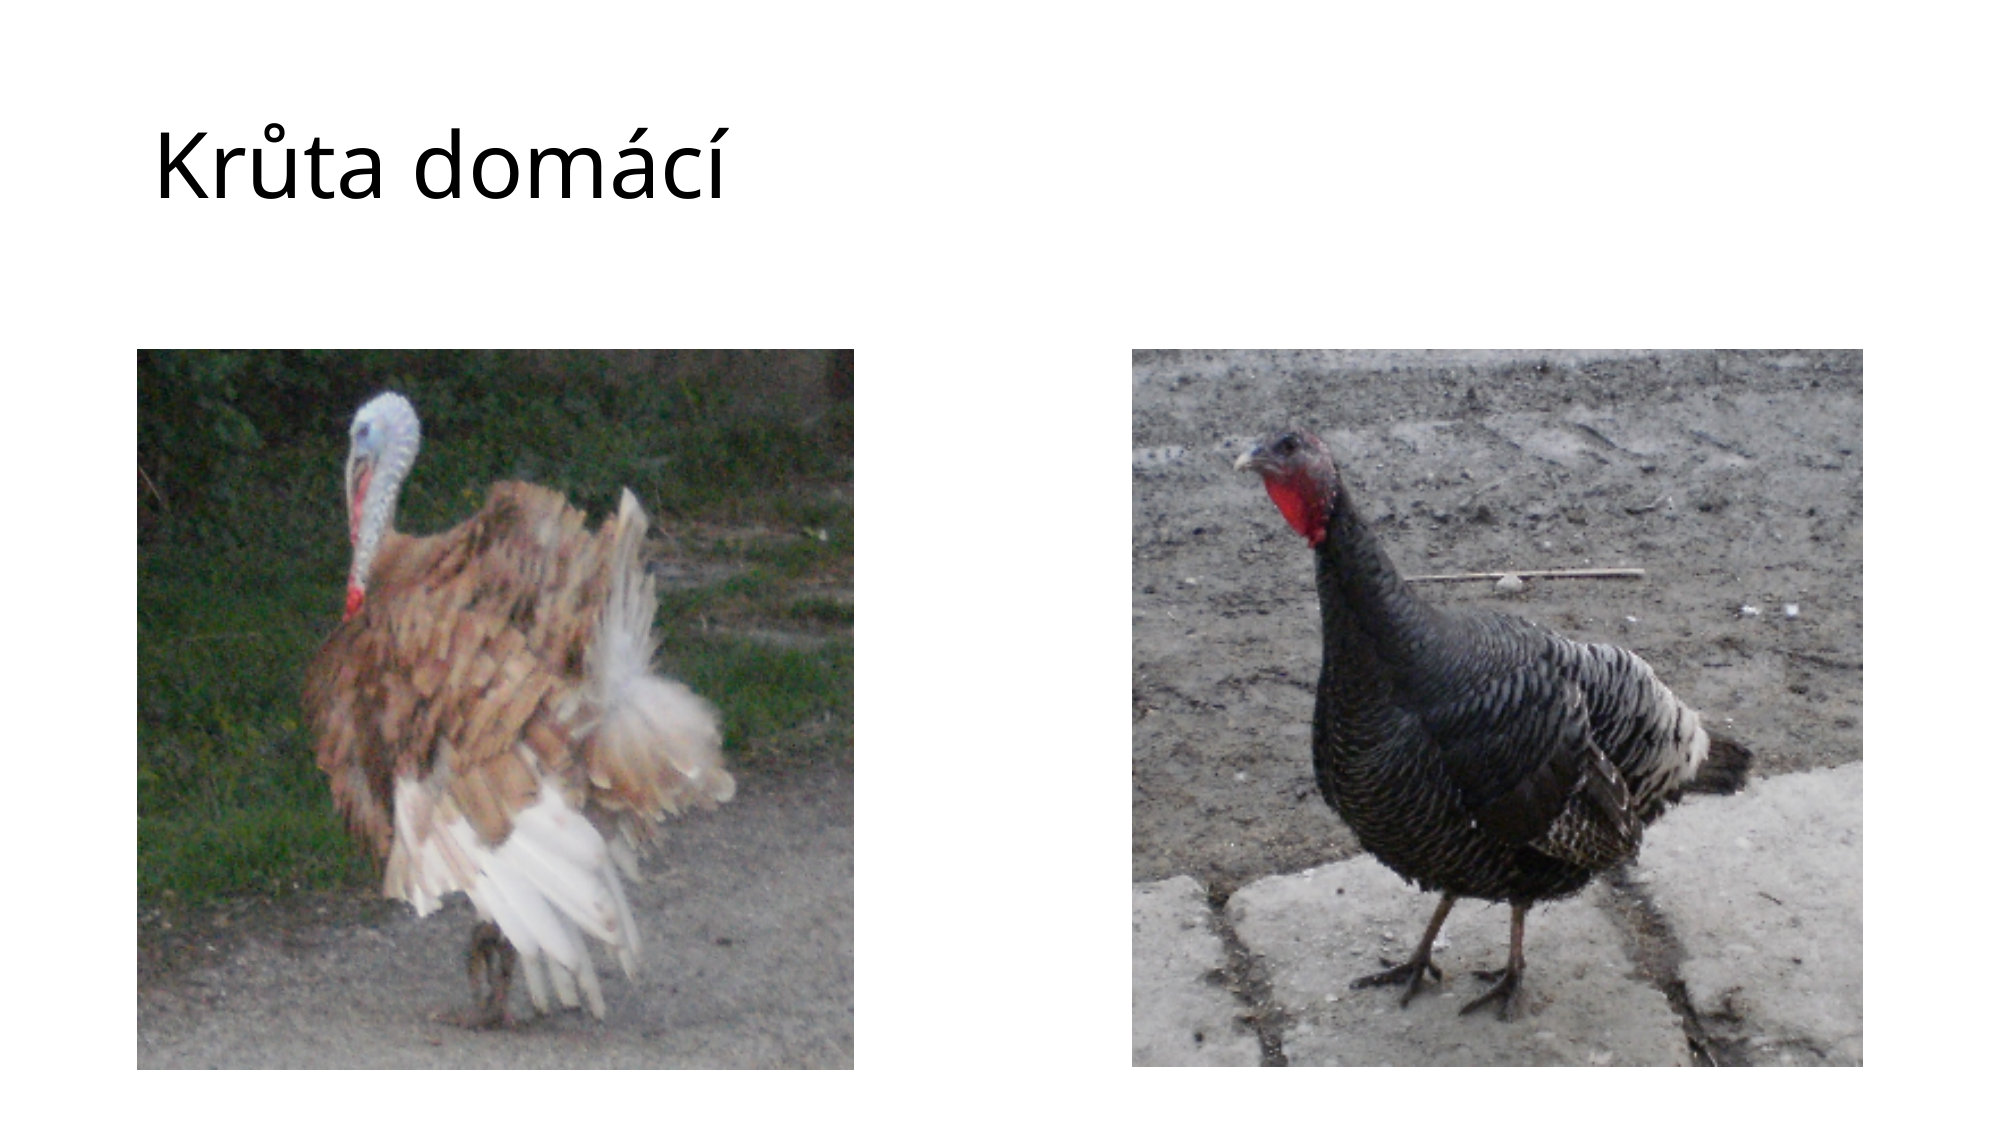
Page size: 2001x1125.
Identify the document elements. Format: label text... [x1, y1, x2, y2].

picture [1132, 349, 1863, 1067]
title Krůta domácí [137, 59, 1863, 278]
picture [137, 349, 854, 1070]
